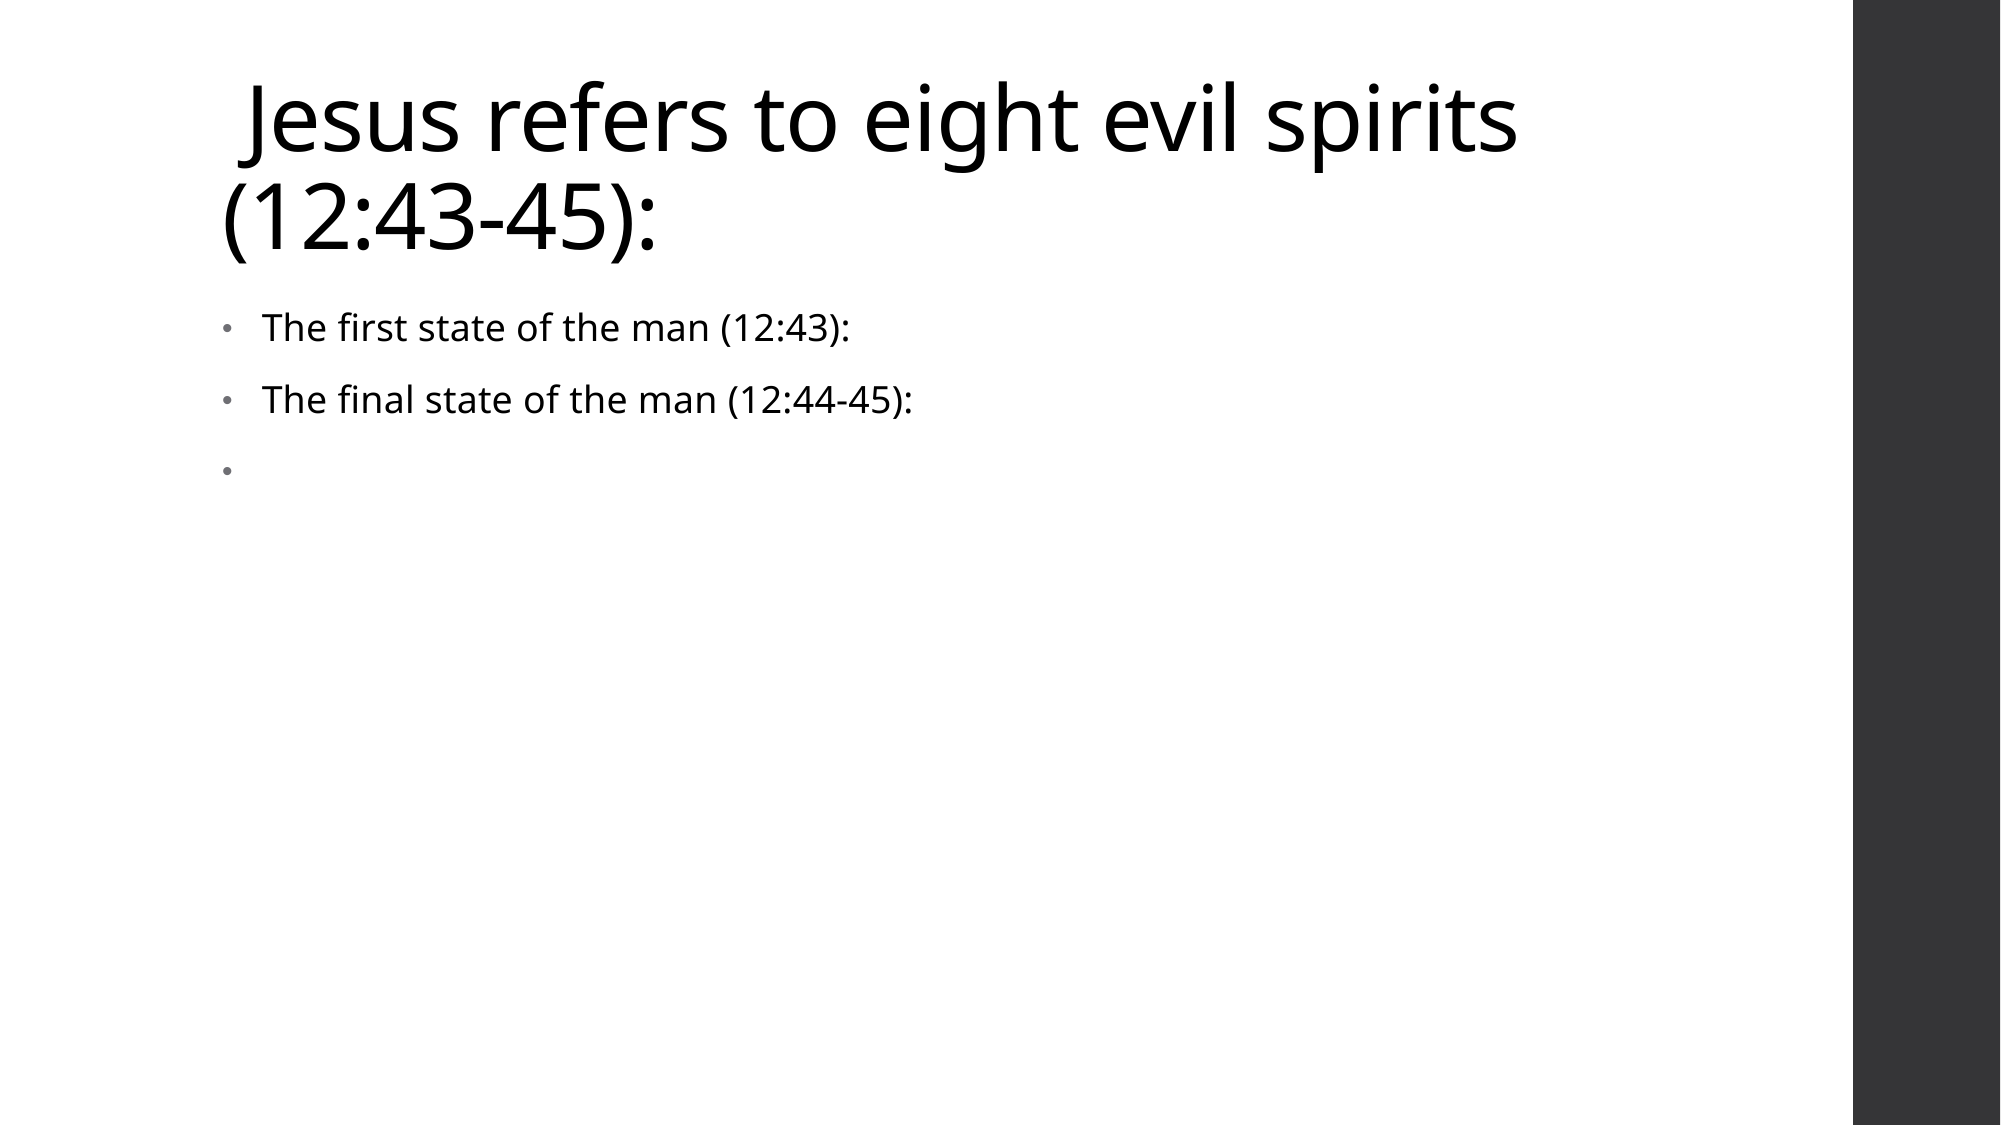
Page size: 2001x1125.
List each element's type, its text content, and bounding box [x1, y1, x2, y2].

list The first state of the man (12:43): The final state of the man (12:44-45): [206, 299, 1617, 1014]
title Jesus refers to eight evil spirits (12:43-45): [206, 60, 1797, 278]
